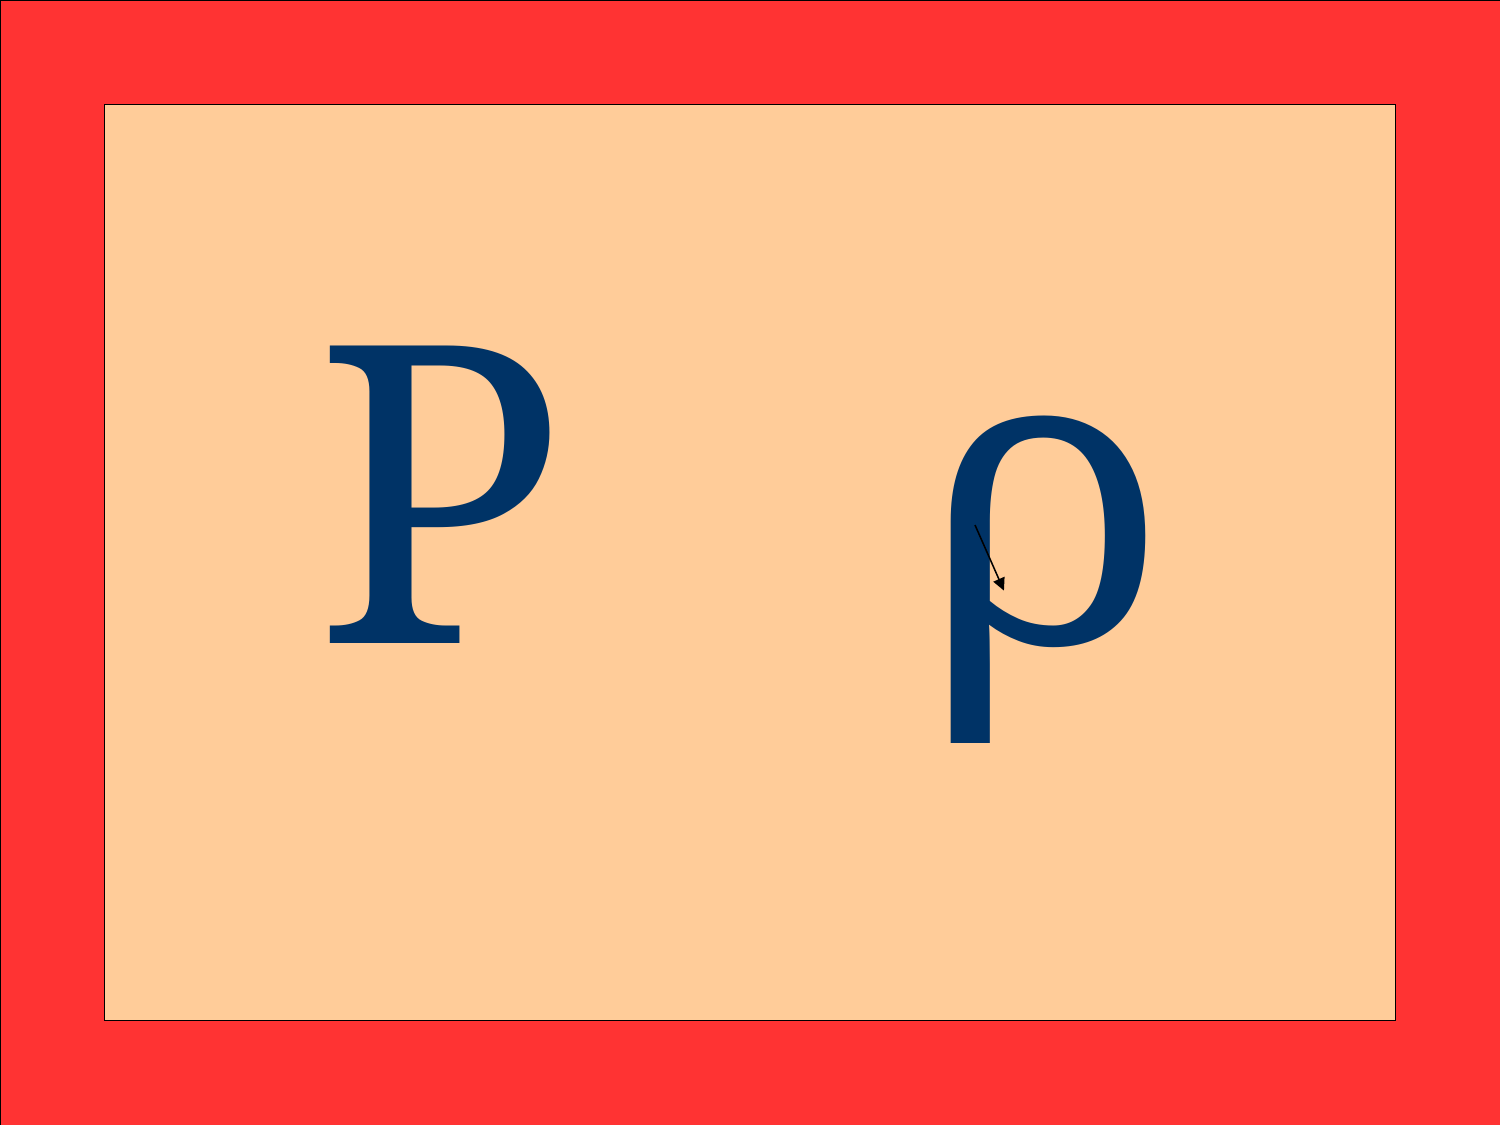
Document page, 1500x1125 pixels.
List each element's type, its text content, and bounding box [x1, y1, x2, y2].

text_box Ρ ρ [299, 190, 1198, 774]
text_box [0, 0, 1500, 1125]
